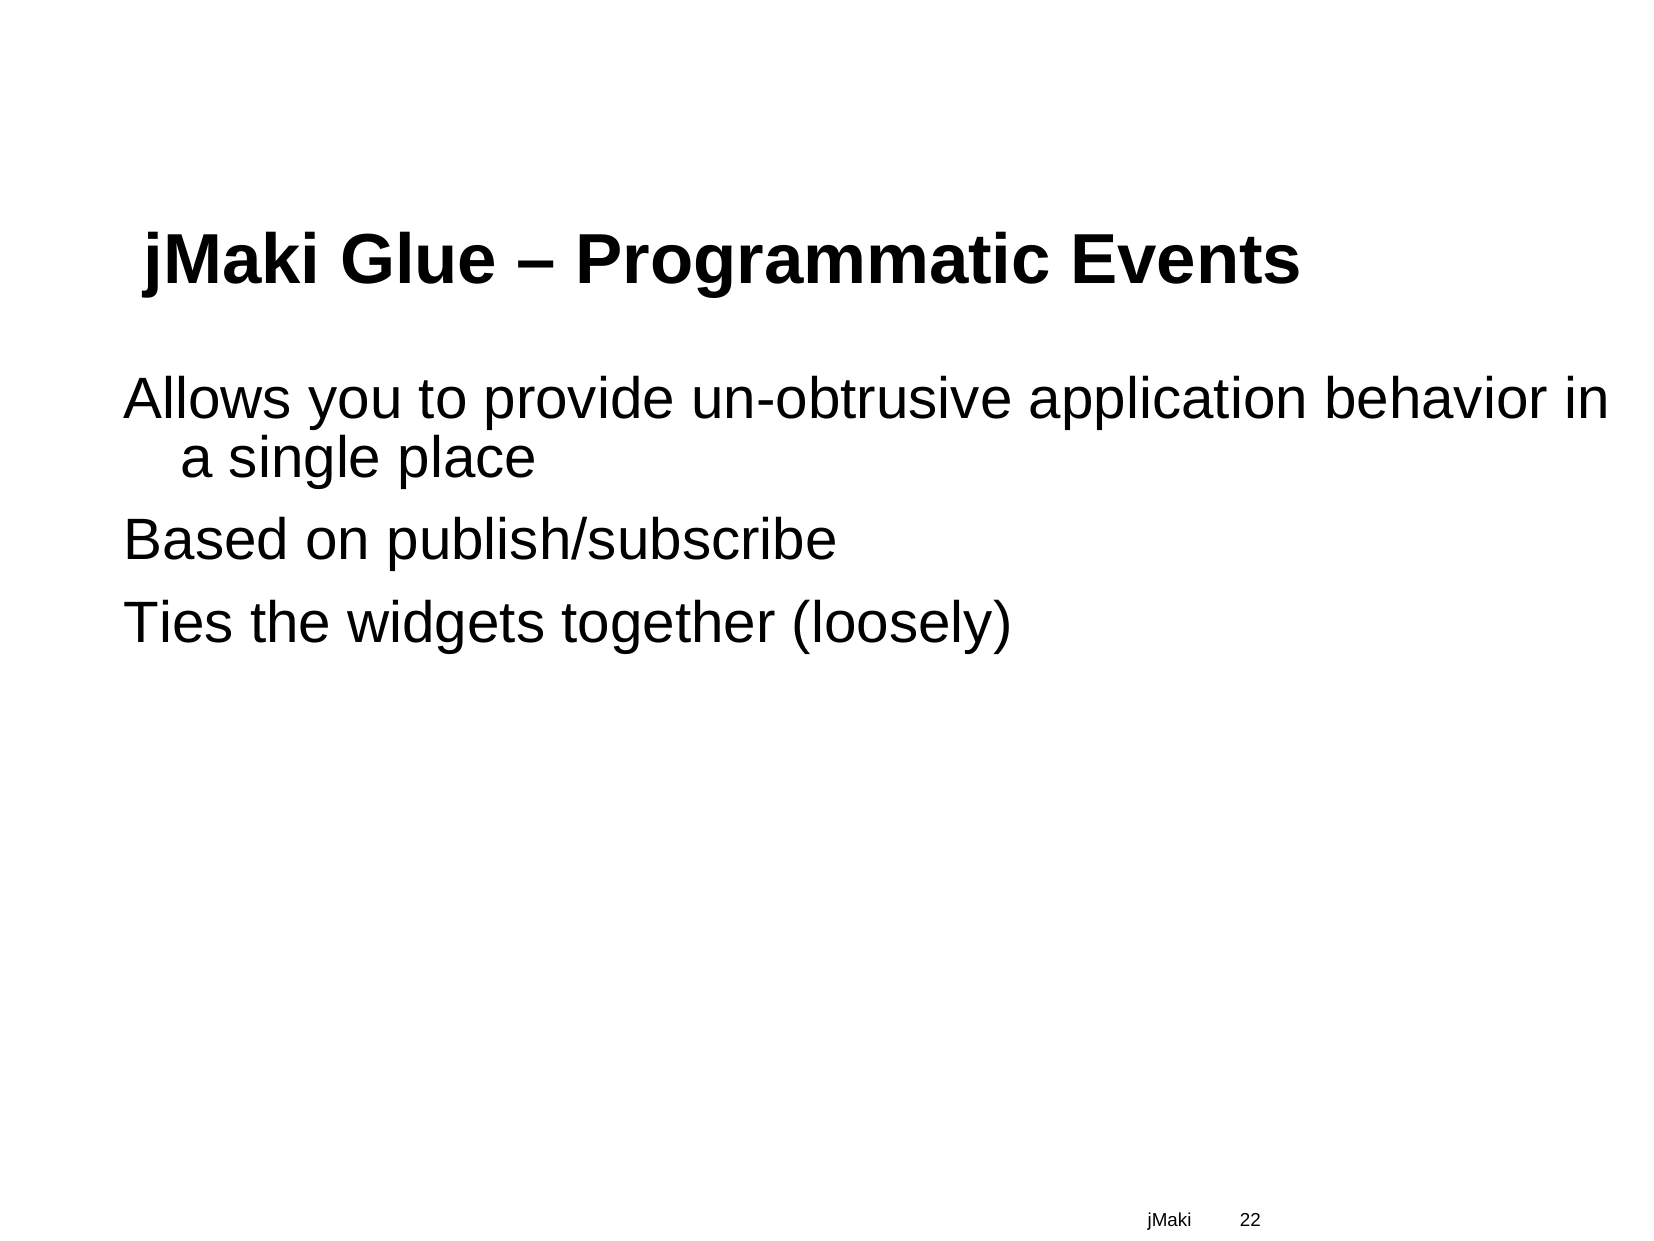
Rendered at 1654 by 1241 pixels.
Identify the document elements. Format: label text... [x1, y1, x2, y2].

list Allows you to provide un-obtrusive application behavior in a single place Based on publish/subscribe Ties the widgets together (loosely) based on topic names [124, 372, 1613, 1136]
title jMaki Glue – Programmatic Events [124, 132, 1561, 298]
